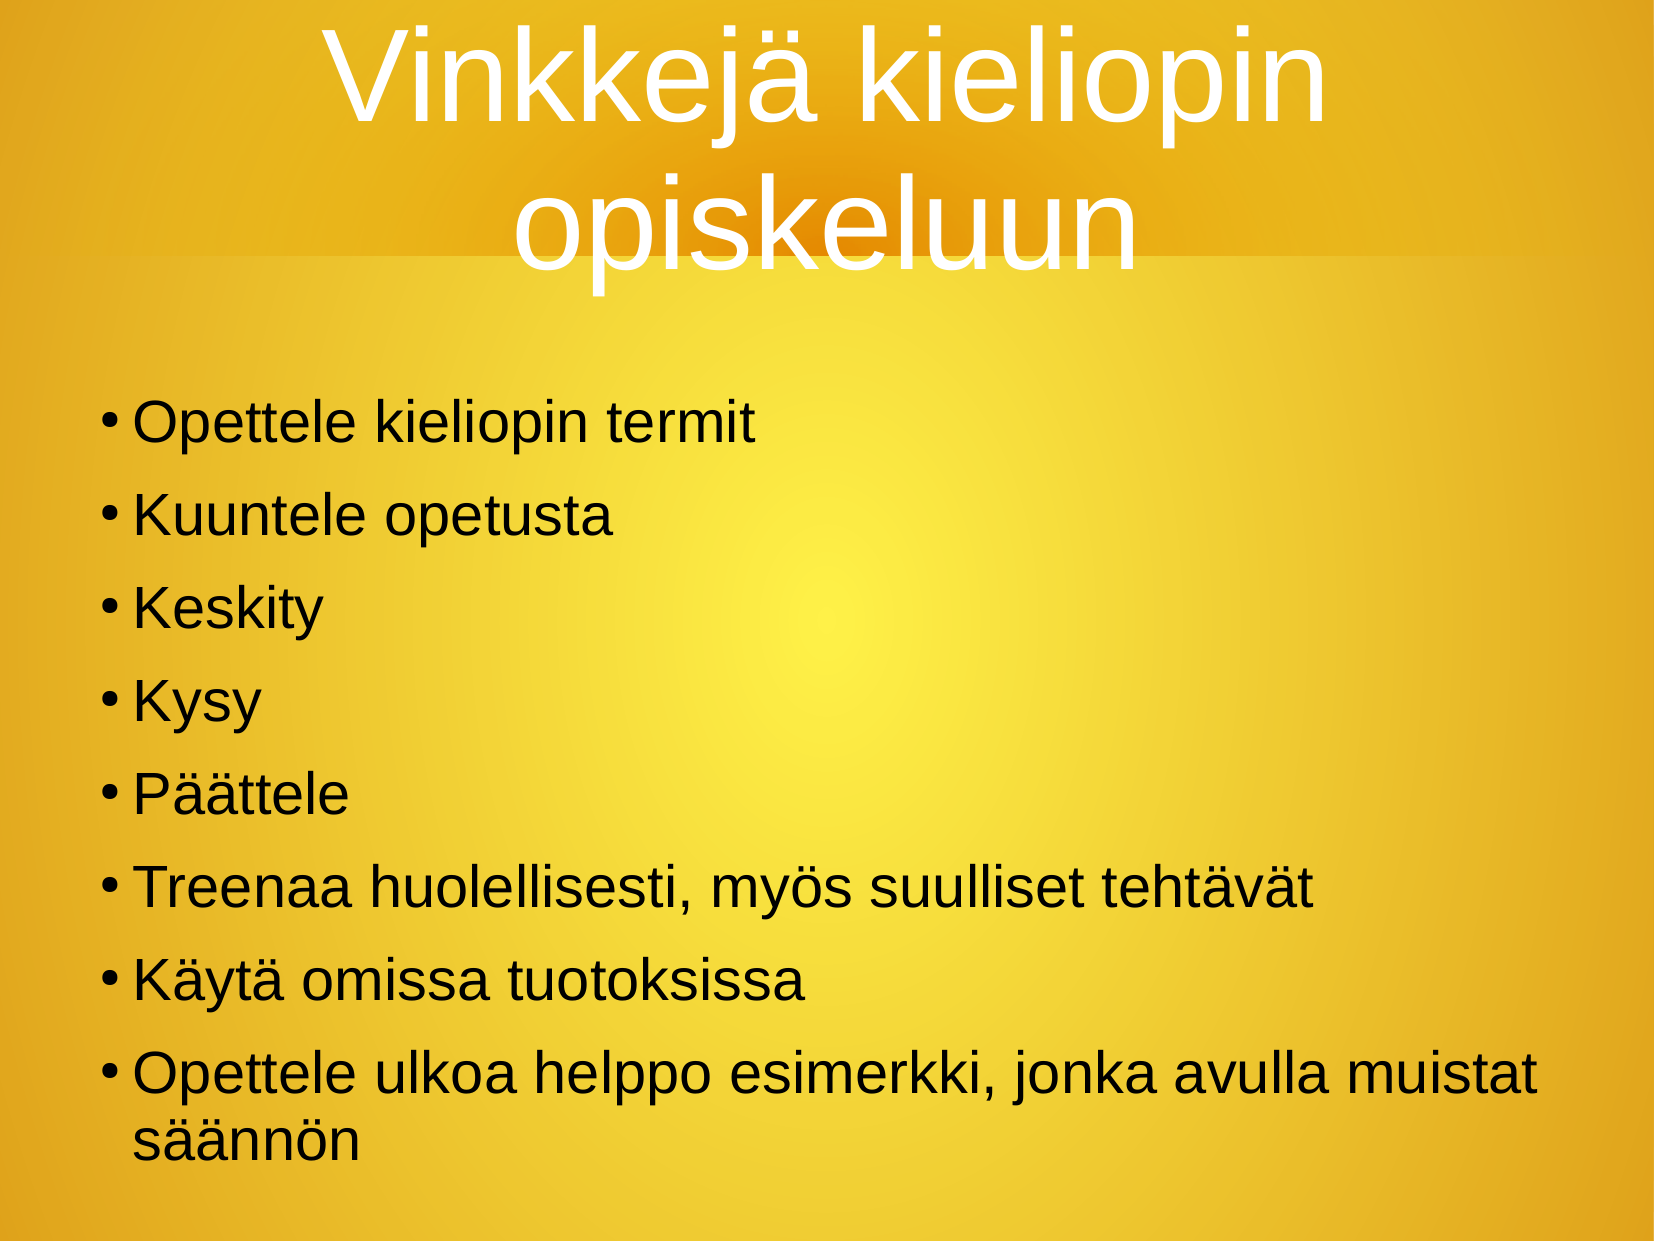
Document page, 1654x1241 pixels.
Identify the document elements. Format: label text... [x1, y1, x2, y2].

title Vinkkejä kieliopin opiskeluun [82, 2, 1571, 298]
list Opettele kieliopin termit Kuuntele opetusta Keskity Kysy Päättele Treenaa huolellisesti, myös suulliset tehtävät Käytä omissa tuotoksissa Opettele ulkoa helppo esimerkki, jonka avulla muistat säännön [88, 295, 1577, 1182]
